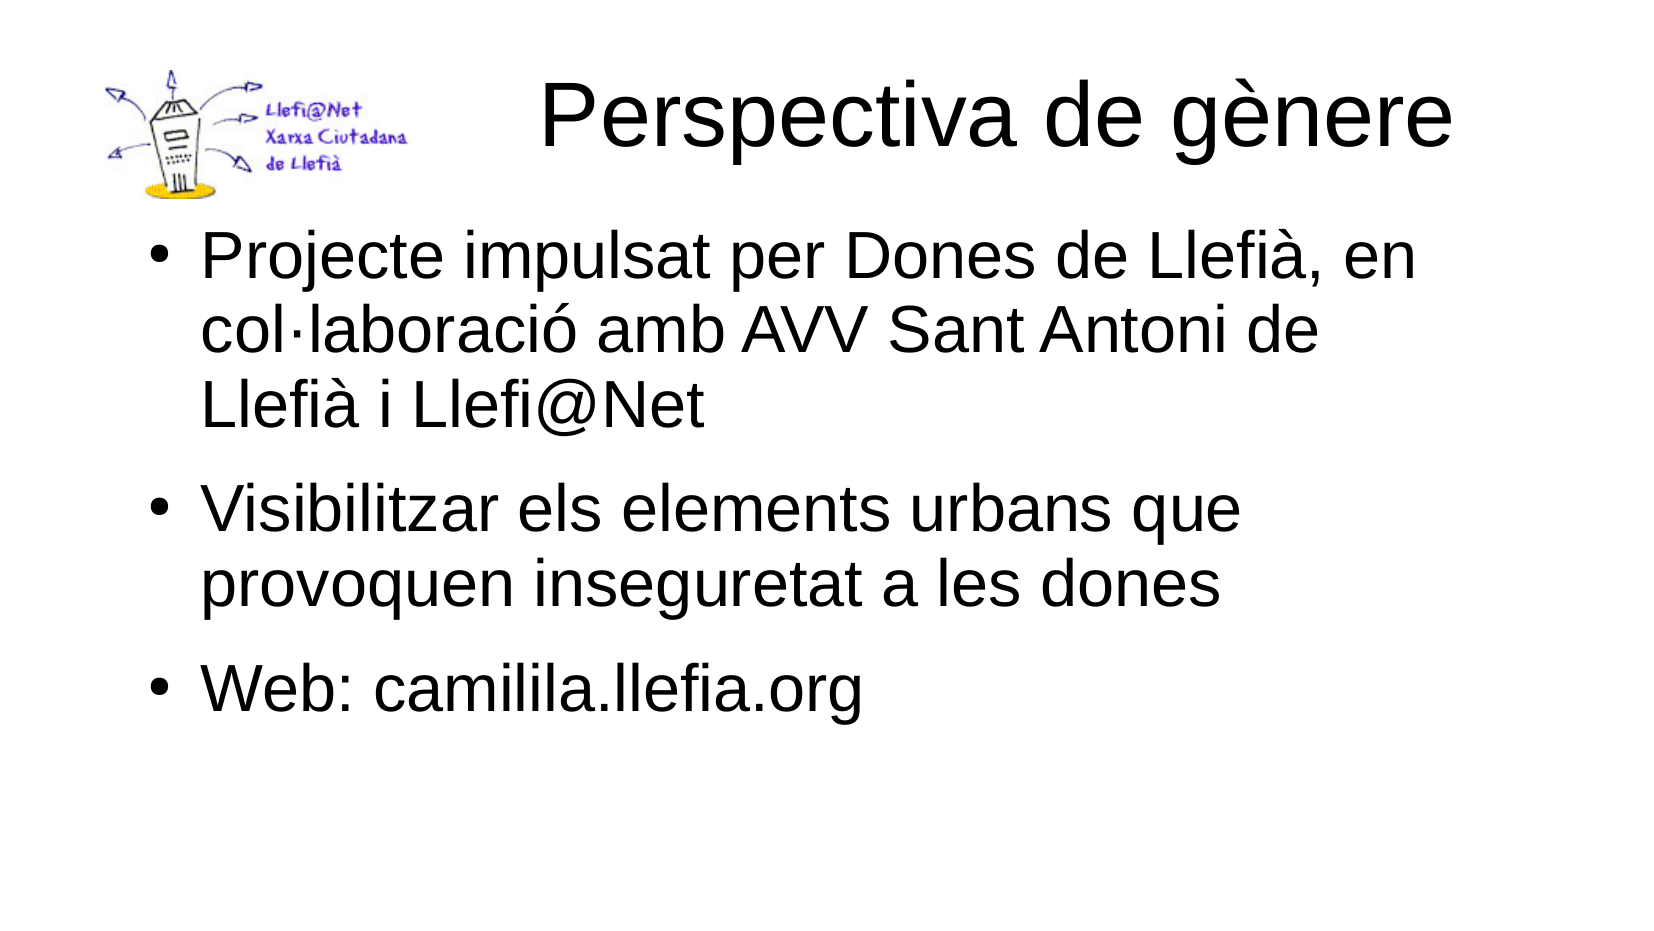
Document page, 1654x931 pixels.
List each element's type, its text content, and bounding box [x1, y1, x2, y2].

title Perspectiva de gènere [425, 37, 1571, 193]
list Projecte impulsat per Dones de Llefià, en col·laboració amb AVV Sant Antoni de Llefià i Llefi@Net Visibilitzar els elements urbans que provoquen inseguretat a les dones Web: camilila.llefia.org [129, 217, 1472, 758]
picture [105, 70, 412, 199]
